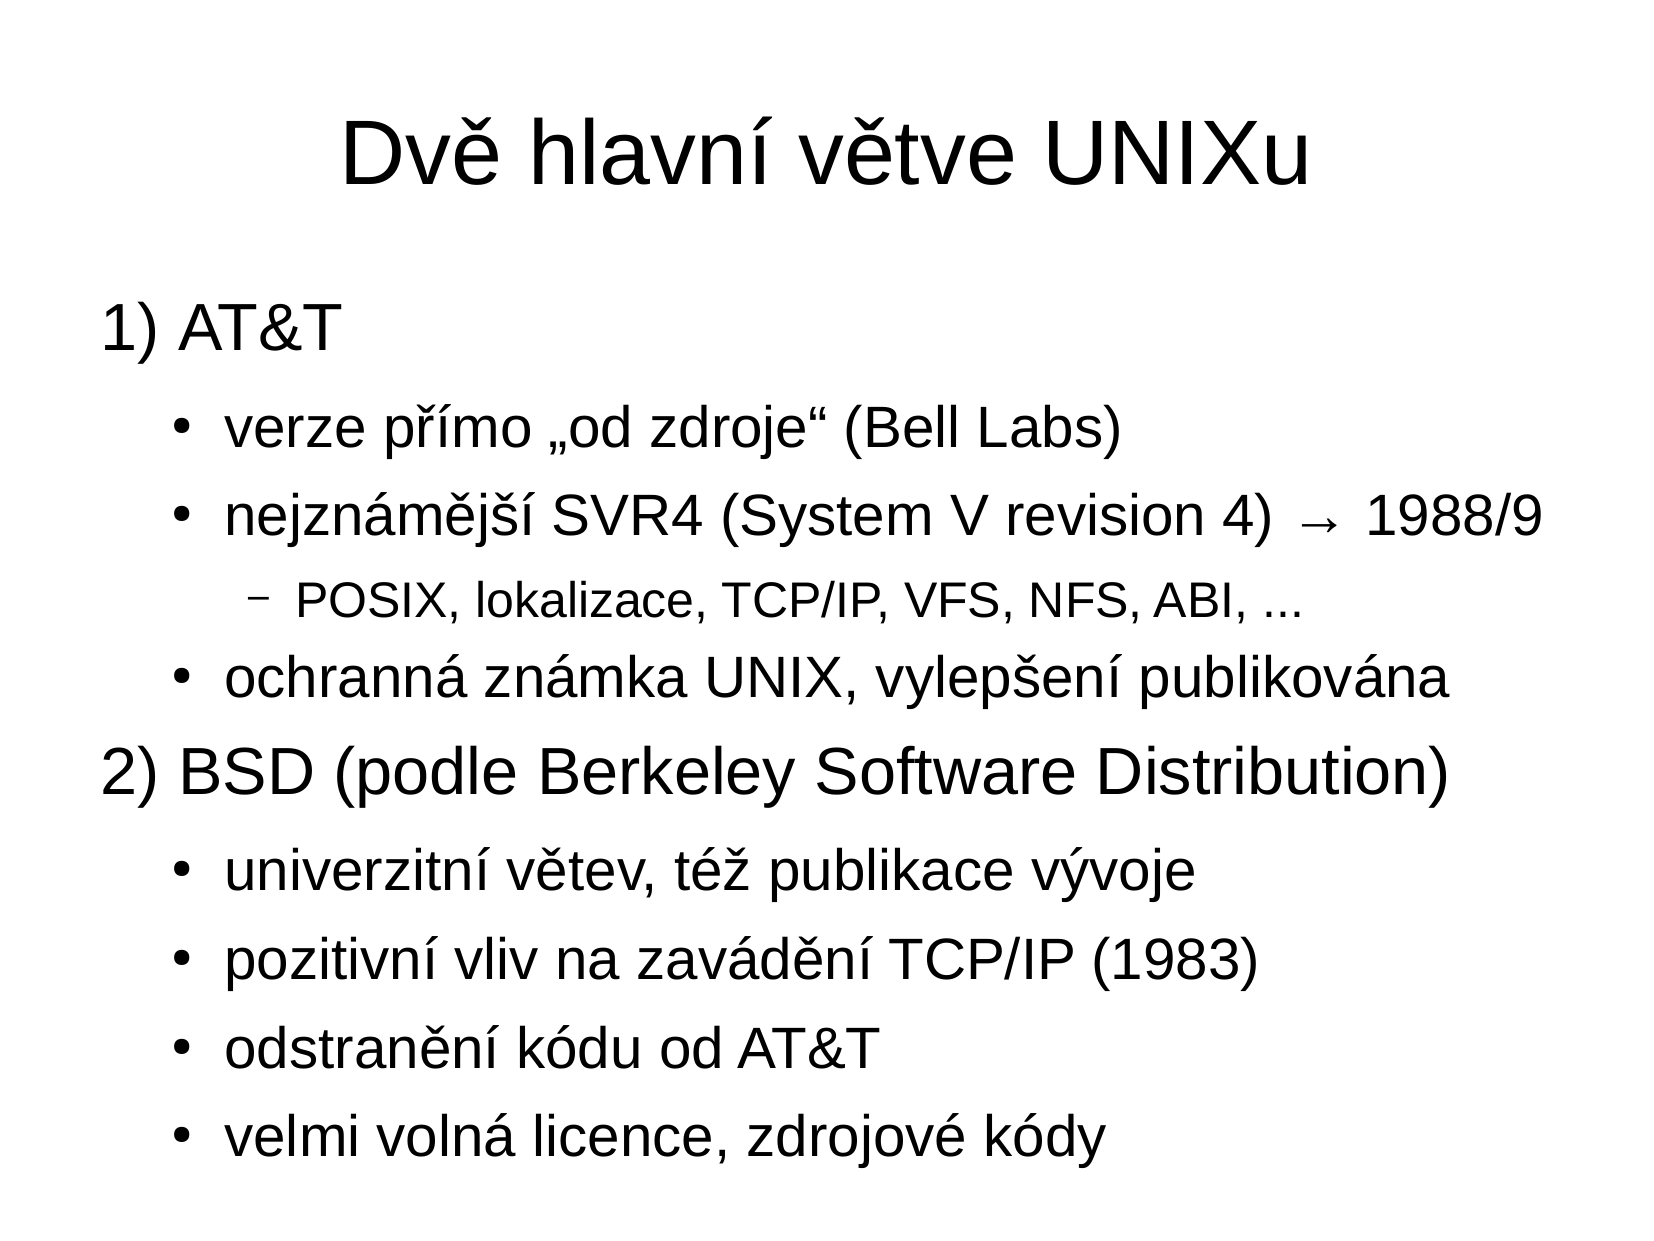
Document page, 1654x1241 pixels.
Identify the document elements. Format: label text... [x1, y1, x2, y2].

list AT&T verze přímo „od zdroje“ (Bell Labs) nejznámější SVR4 (System V revision 4) → 1988/9 POSIX, lokalizace, TCP/IP, VFS, NFS, ABI, ... ochranná známka UNIX, vylepšení publikována BSD (podle Berkeley Software Distribution) univerzitní větev, též publikace vývoje pozitivní vliv na zavádění TCP/IP (1983) odstranění kódu od AT&T velmi volná licence, zdrojové kódy [82, 290, 1571, 1170]
title Dvě hlavní větve UNIXu [82, 56, 1571, 250]
